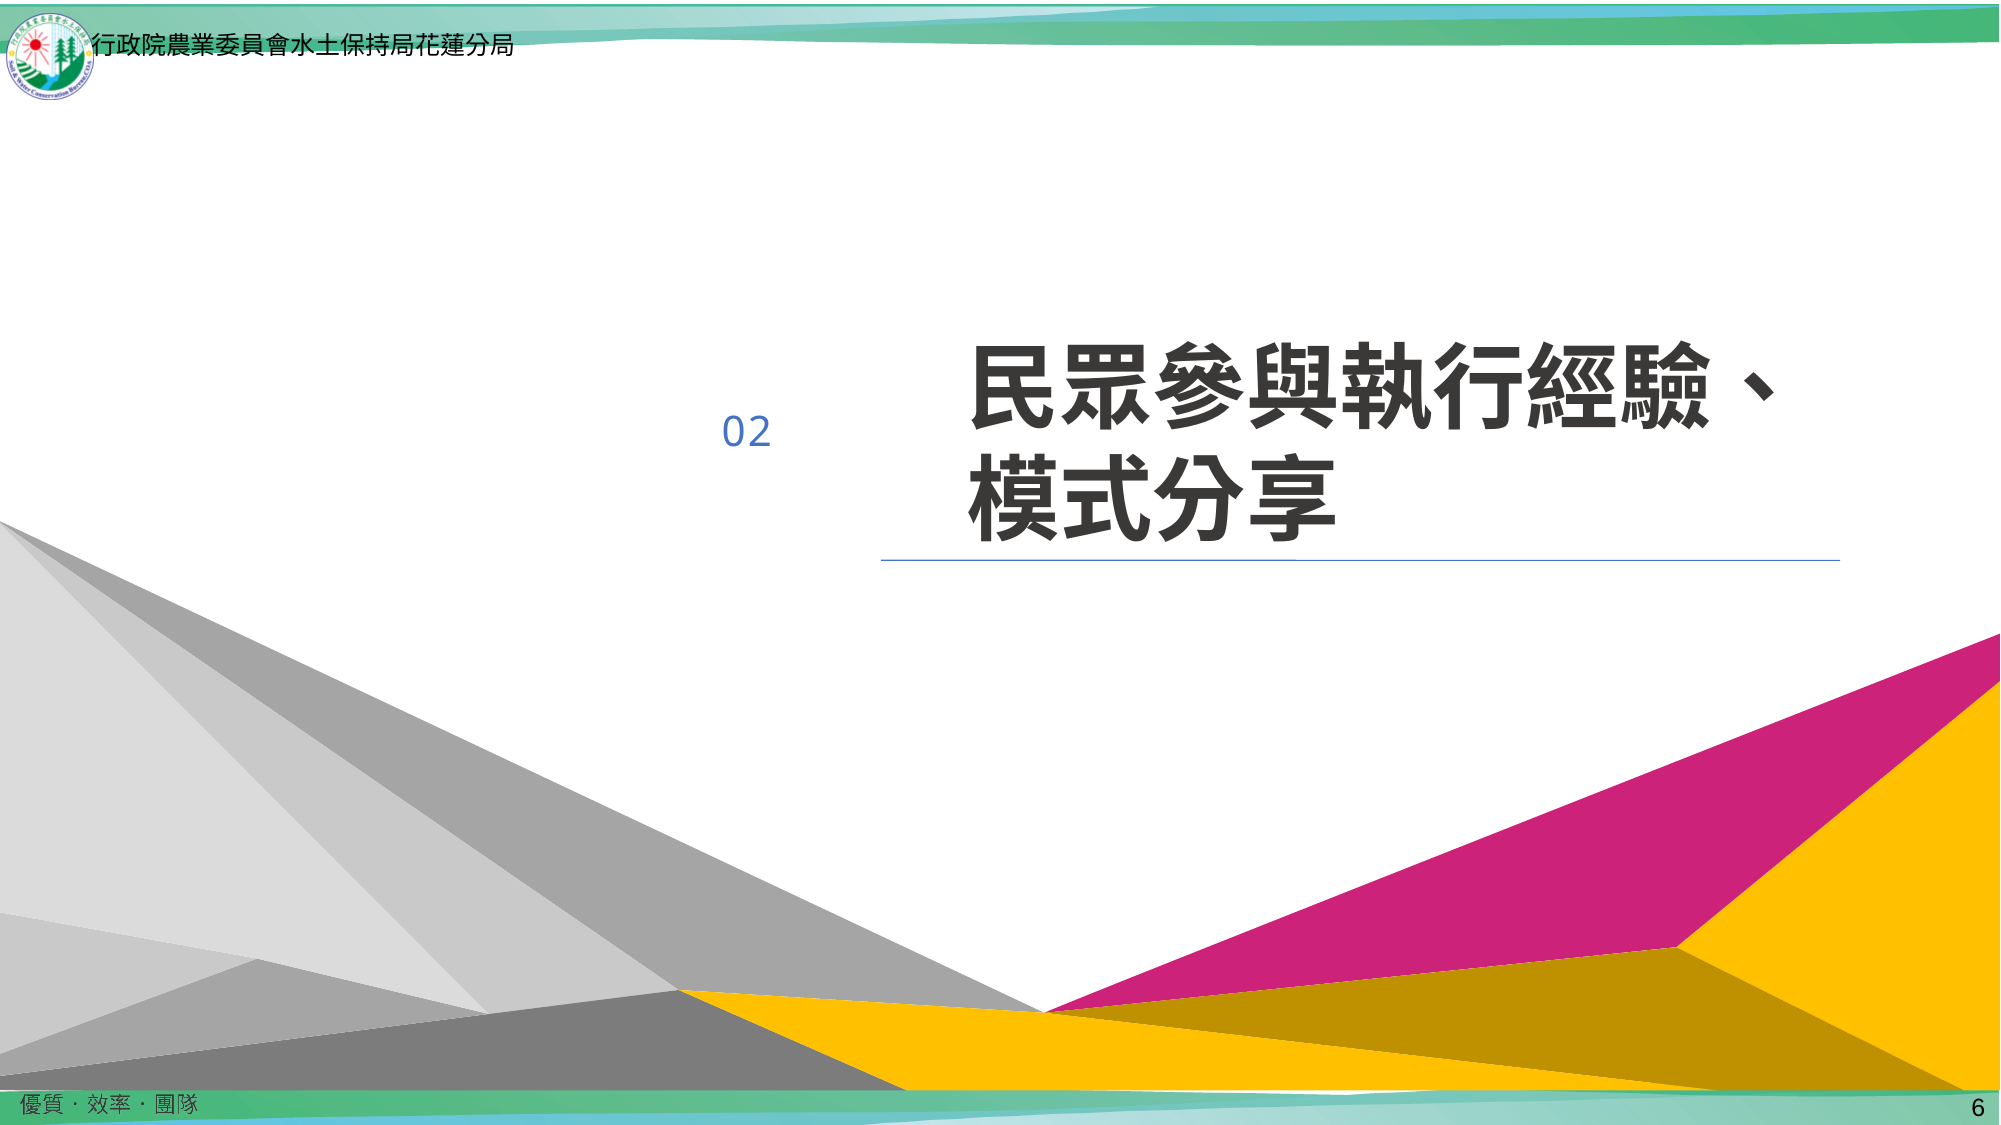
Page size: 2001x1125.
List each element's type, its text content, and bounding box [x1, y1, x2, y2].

slide_number <編號> [1550, 1084, 2000, 1125]
text_box [0, 521, 2000, 1091]
text_box 02 [706, 397, 787, 463]
picture [0, 1090, 1550, 1125]
text_box 民眾參與執行經驗、 模式分享 [951, 320, 1821, 559]
picture [0, 4, 1999, 1012]
